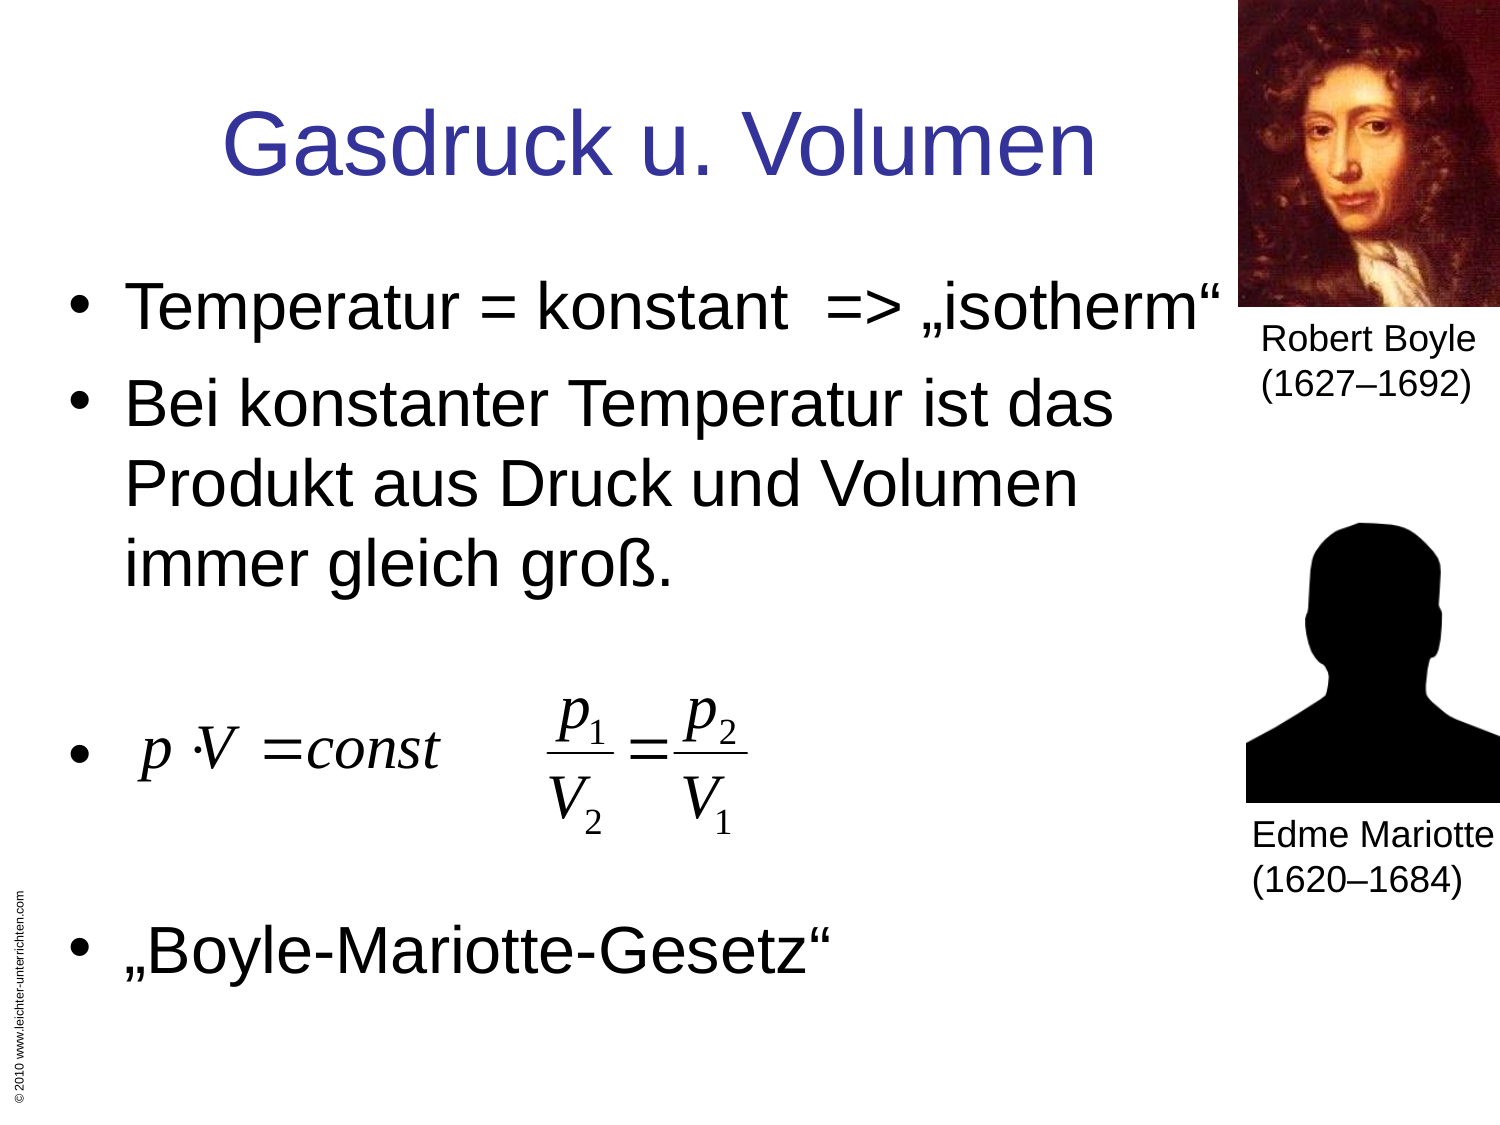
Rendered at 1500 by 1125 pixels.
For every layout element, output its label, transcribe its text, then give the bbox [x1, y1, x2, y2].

text_box Edme Mariotte (1620–1684) [1236, 802, 1500, 908]
list Temperatur = konstant => „isotherm“ Bei konstanter Temperatur ist das Produkt aus Druck und Volumen immer gleich groß. „Boyle-Mariotte-Gesetz“ [53, 255, 1404, 998]
text_box Robert Boyle (1627–1692) [1245, 306, 1492, 412]
chart [123, 668, 762, 848]
title Gasdruck u. Volumen [74, 45, 1238, 233]
picture [1238, 0, 1500, 307]
picture [1246, 501, 1500, 803]
